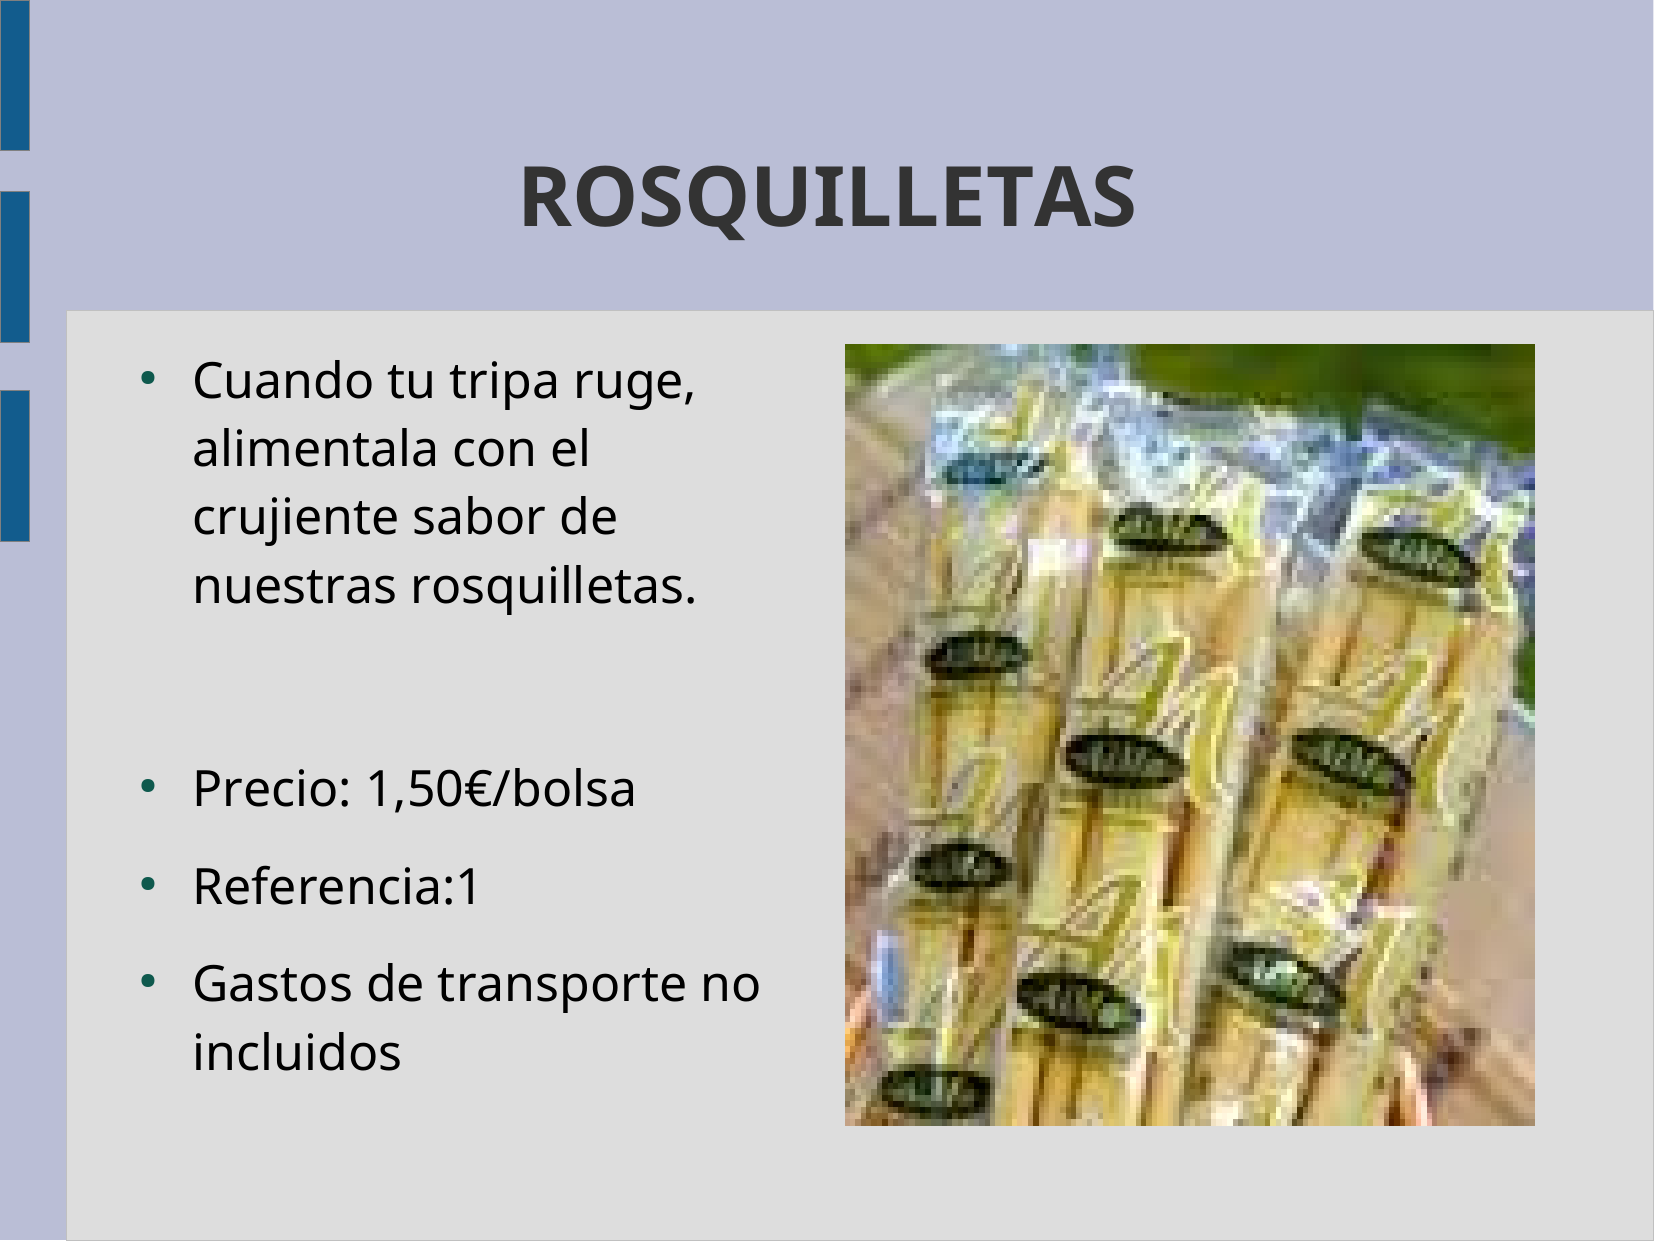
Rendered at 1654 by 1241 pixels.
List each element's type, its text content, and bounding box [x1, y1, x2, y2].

list Precio: 1,50€/bolsa Referencia:1 Gastos de transporte no incluidos [121, 752, 811, 1126]
picture [845, 344, 1535, 1127]
list Cuando tu tripa ruge, alimentala con el crujiente sabor de nuestras rosquilletas. [121, 344, 811, 718]
title ROSQUILLETAS [121, 91, 1534, 299]
